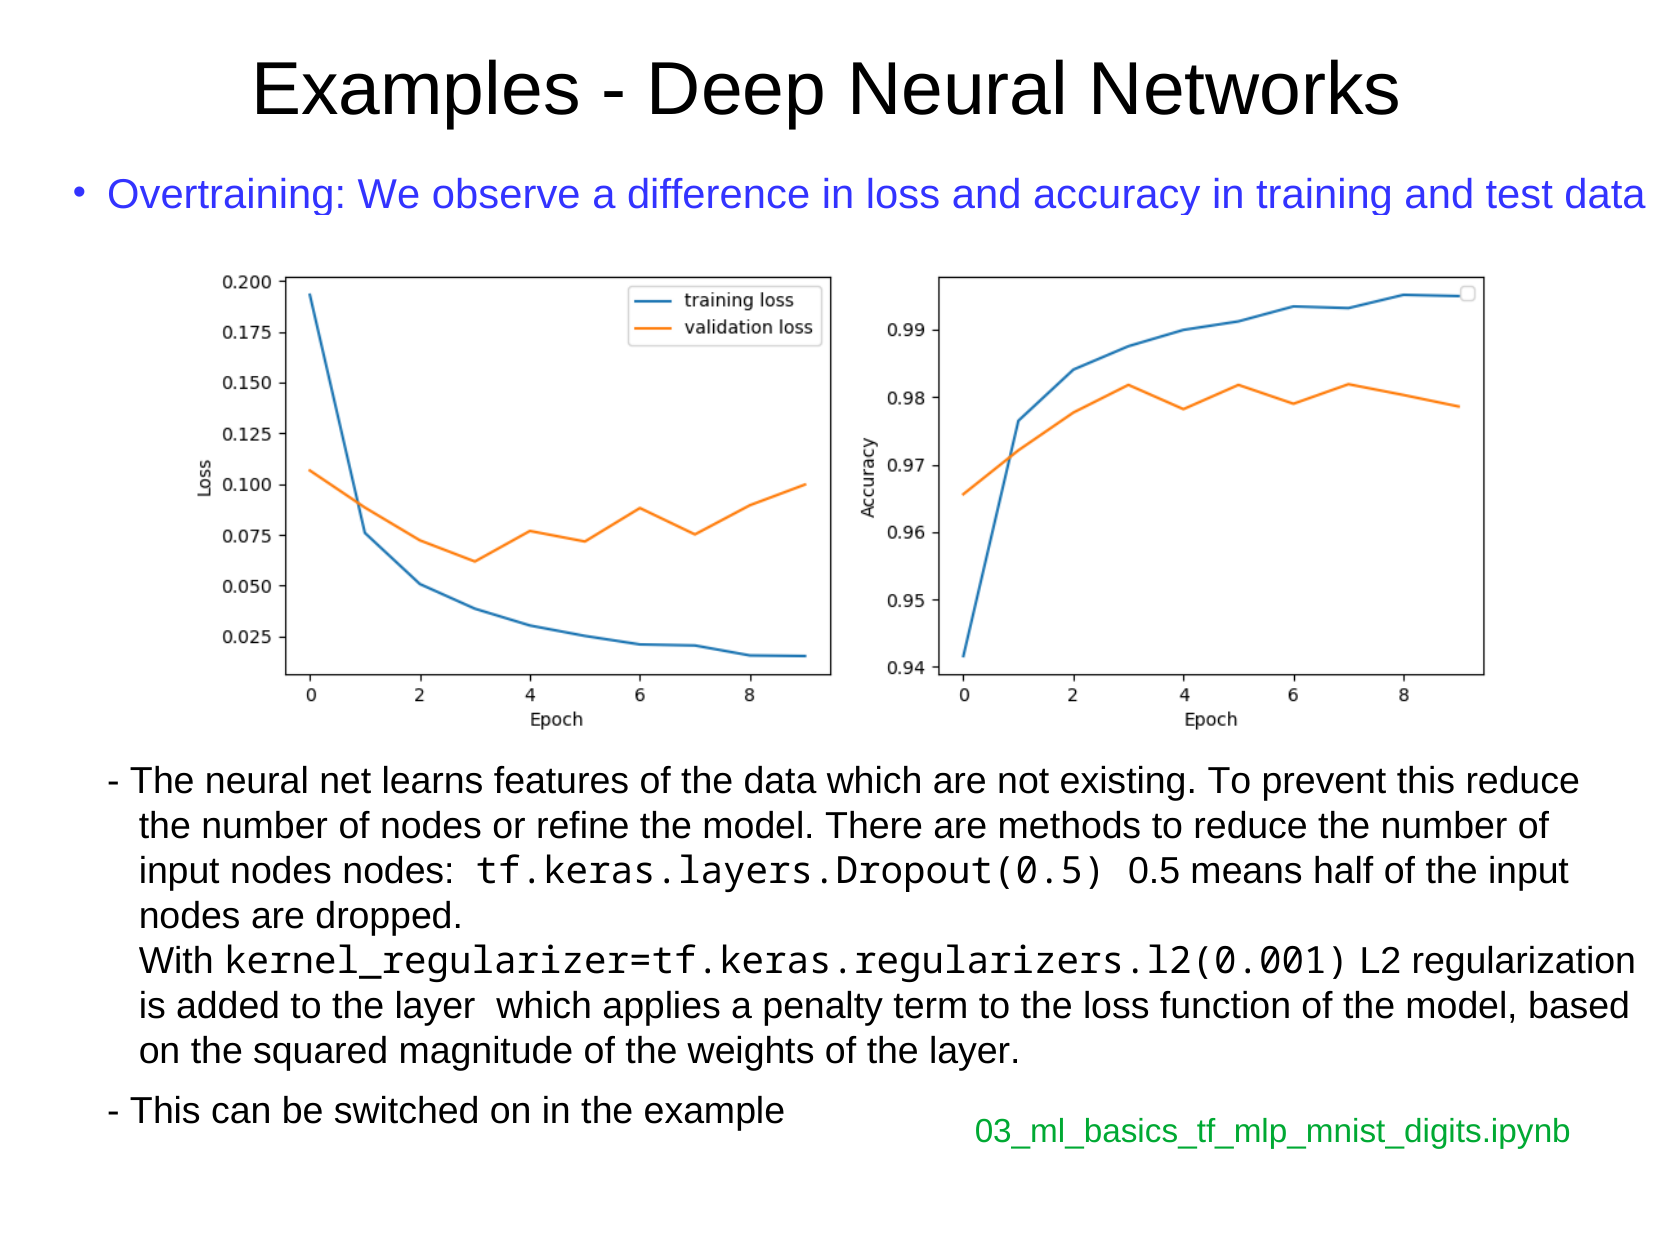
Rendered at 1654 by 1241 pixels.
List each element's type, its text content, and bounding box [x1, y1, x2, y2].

text_box 03_ml_basics_tf_mlp_mnist_digits.ipynb [960, 1104, 1591, 1157]
picture [92, 215, 1638, 731]
text_box Overtraining: We observe a difference in loss and accuracy in training and test data - The neural net learns features of the data which are not existing. To prevent this reduce the number of nodes or refine the model. There are methods to reduce the number of input nodes nodes: tf.keras.layers.Dropout(0.5) 0.5 means half of the input nodes are dropped. With kernel_regularizer=tf.keras.regularizers.l2(0.001) L2 regularization is added to the layer which applies a penalty term to the loss function of the model, based on the squared magnitude of the weights of the layer. - This can be switched on in the example [58, 159, 1654, 1241]
title Examples - Deep Neural Networks [151, 0, 1502, 159]
